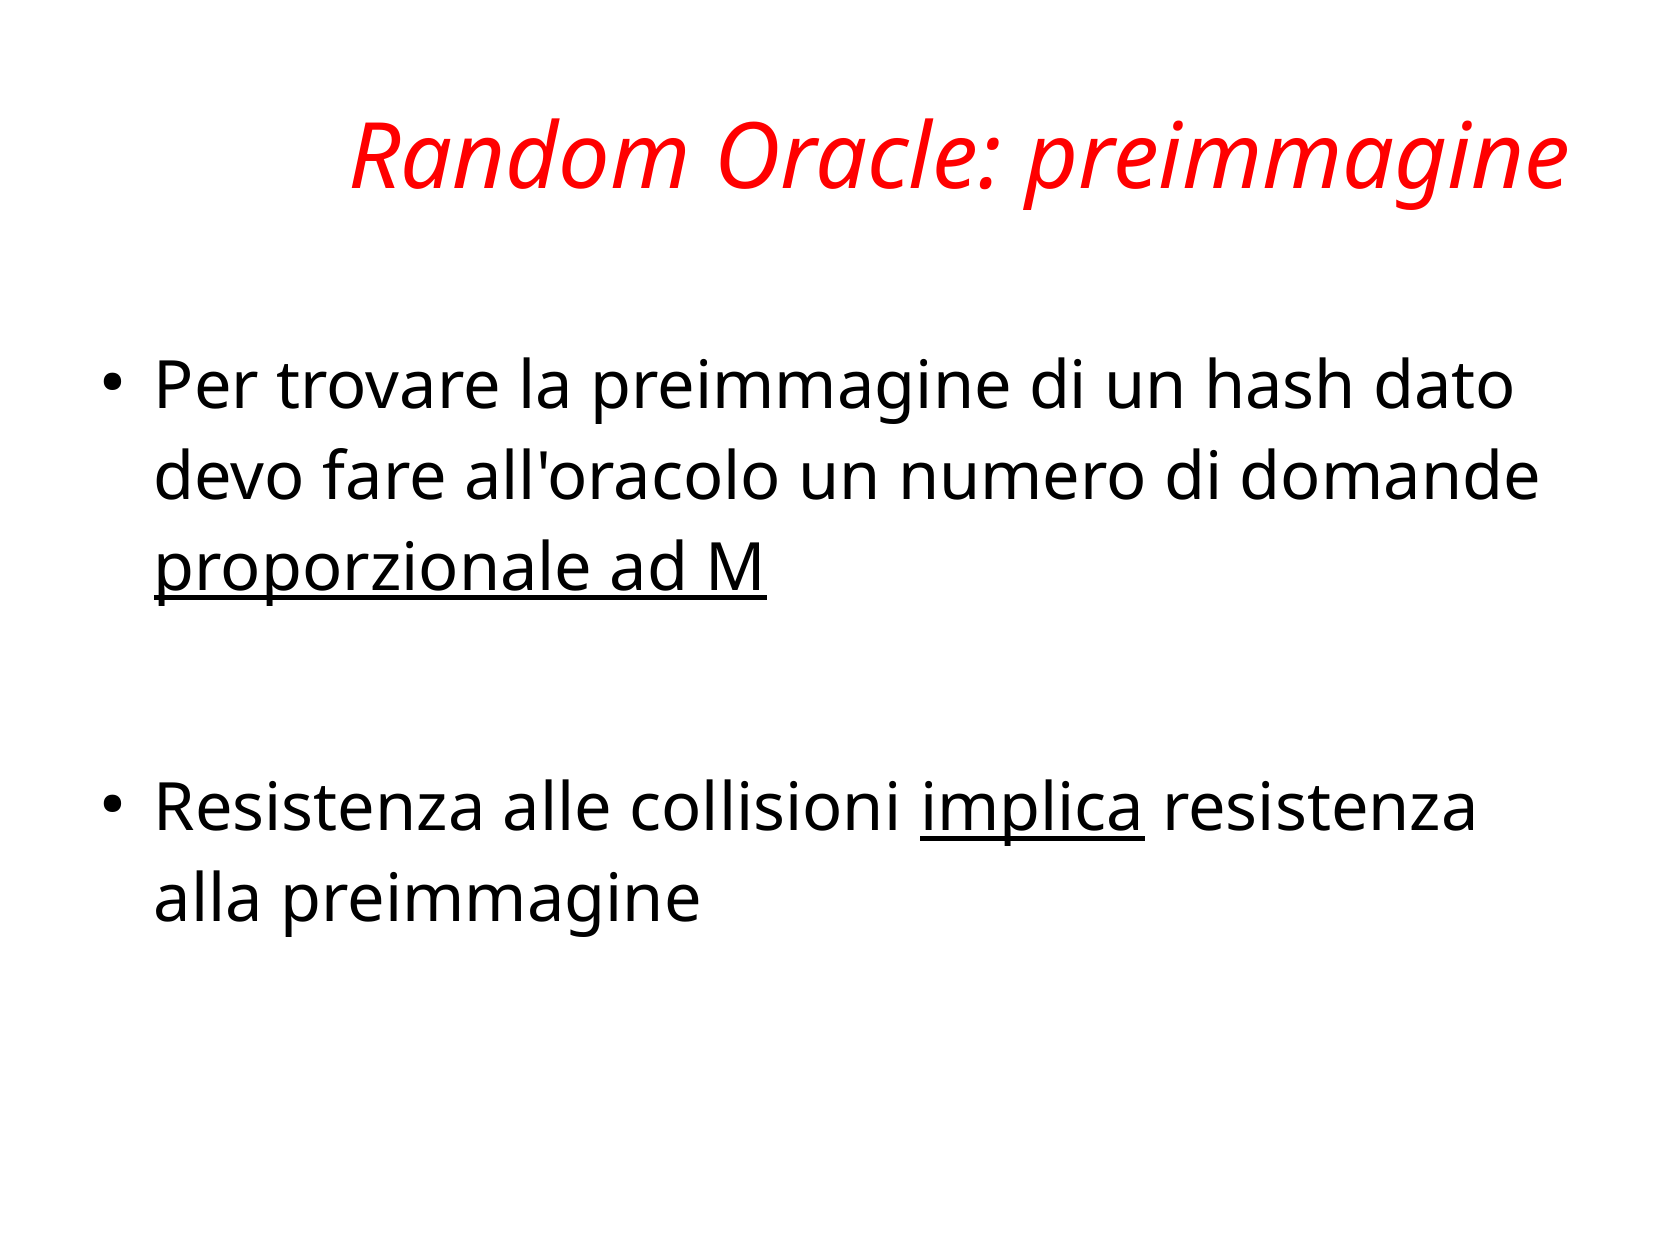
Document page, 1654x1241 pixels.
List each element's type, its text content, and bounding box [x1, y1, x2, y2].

title Random Oracle: preimmagine [82, 49, 1571, 257]
list Per trovare la preimmagine di un hash dato devo fare all'oracolo un numero di domande proporzionale ad M Resistenza alle collisioni implica resistenza alla preimmagine [82, 337, 1571, 1109]
